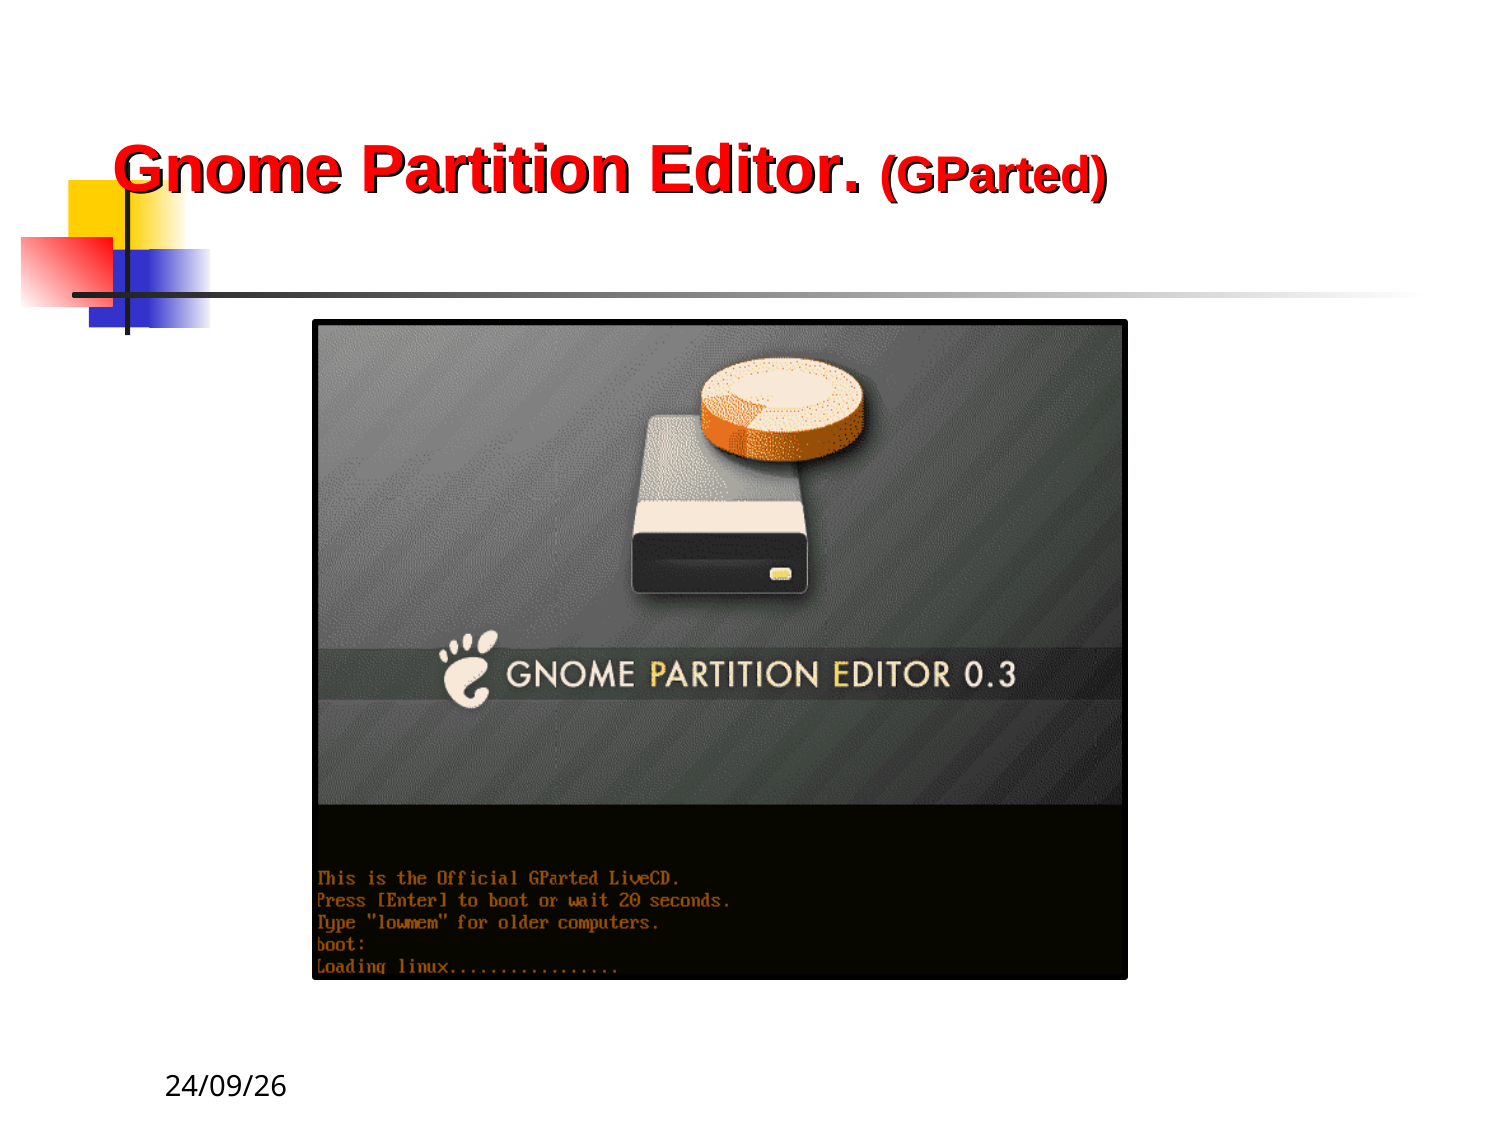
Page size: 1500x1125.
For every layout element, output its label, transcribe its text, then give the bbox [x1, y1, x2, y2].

picture [317, 324, 1123, 975]
title Gnome Partition Editor. (GParted) [112, 99, 1418, 237]
